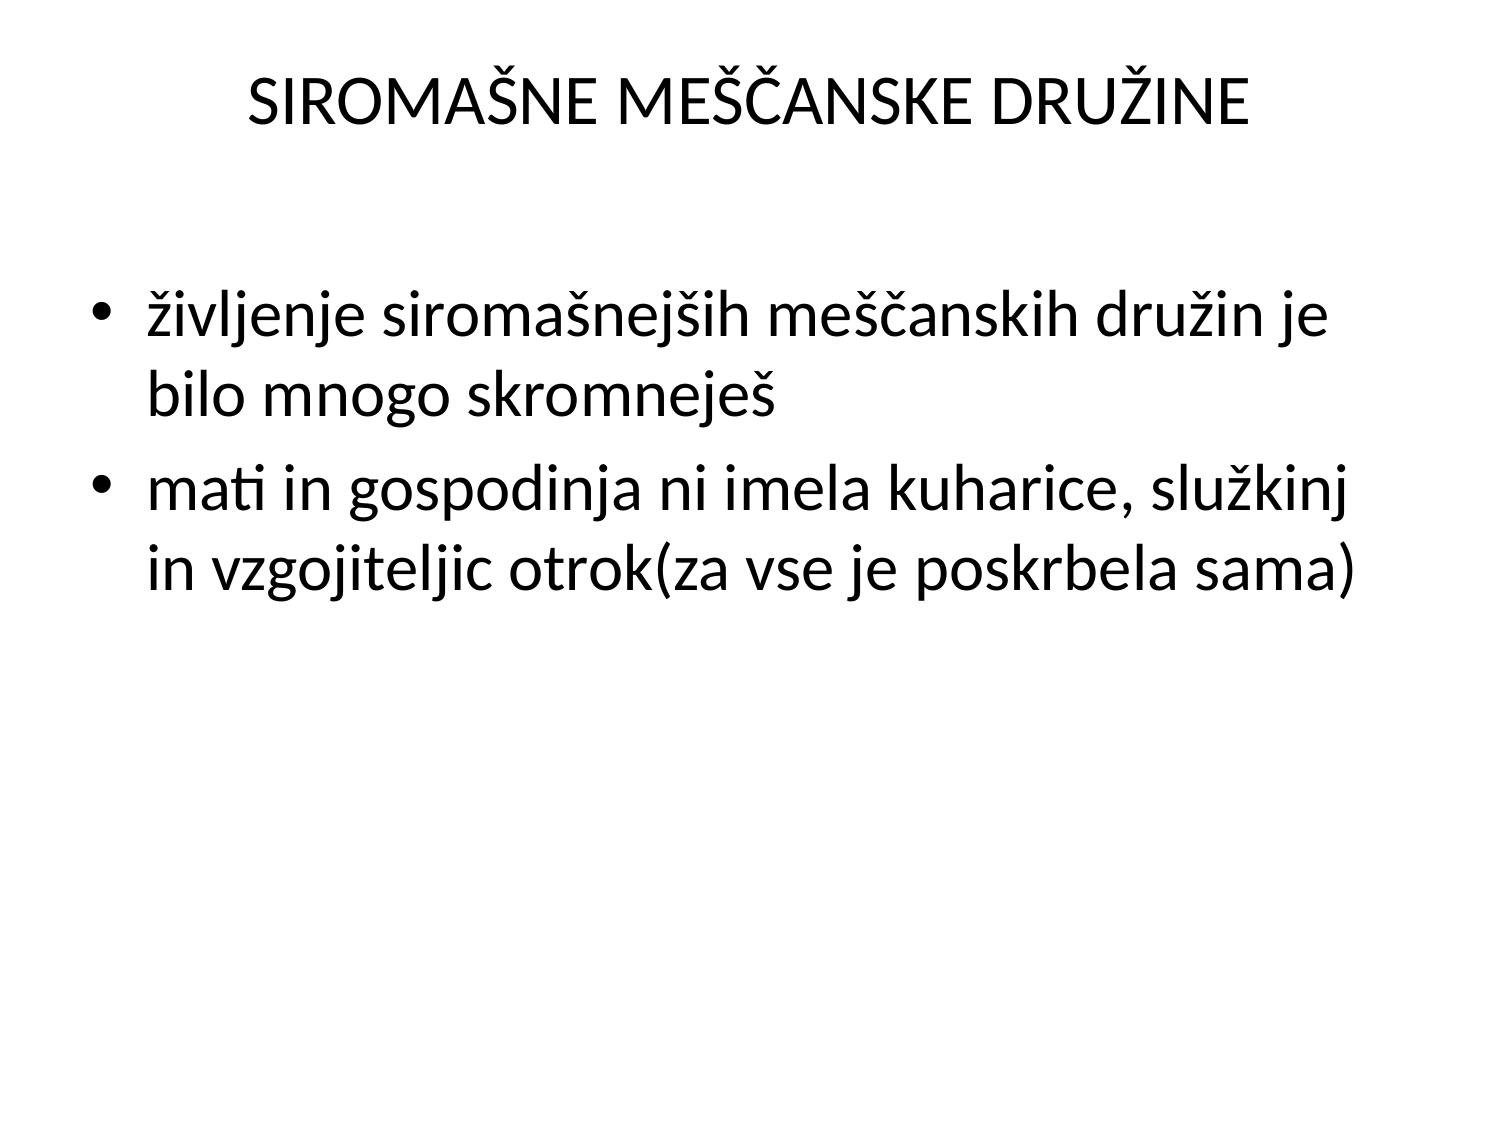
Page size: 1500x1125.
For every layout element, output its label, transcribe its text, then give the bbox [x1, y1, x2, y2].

list življenje siromašnejših meščanskih družin je bilo mnogo skromneješ mati in gospodinja ni imela kuharice, služkinj in vzgojiteljic otrok(za vse je poskrbela sama) [75, 262, 1425, 1005]
title SIROMAŠNE MEŠČANSKE DRUŽINE [75, 45, 1425, 233]
